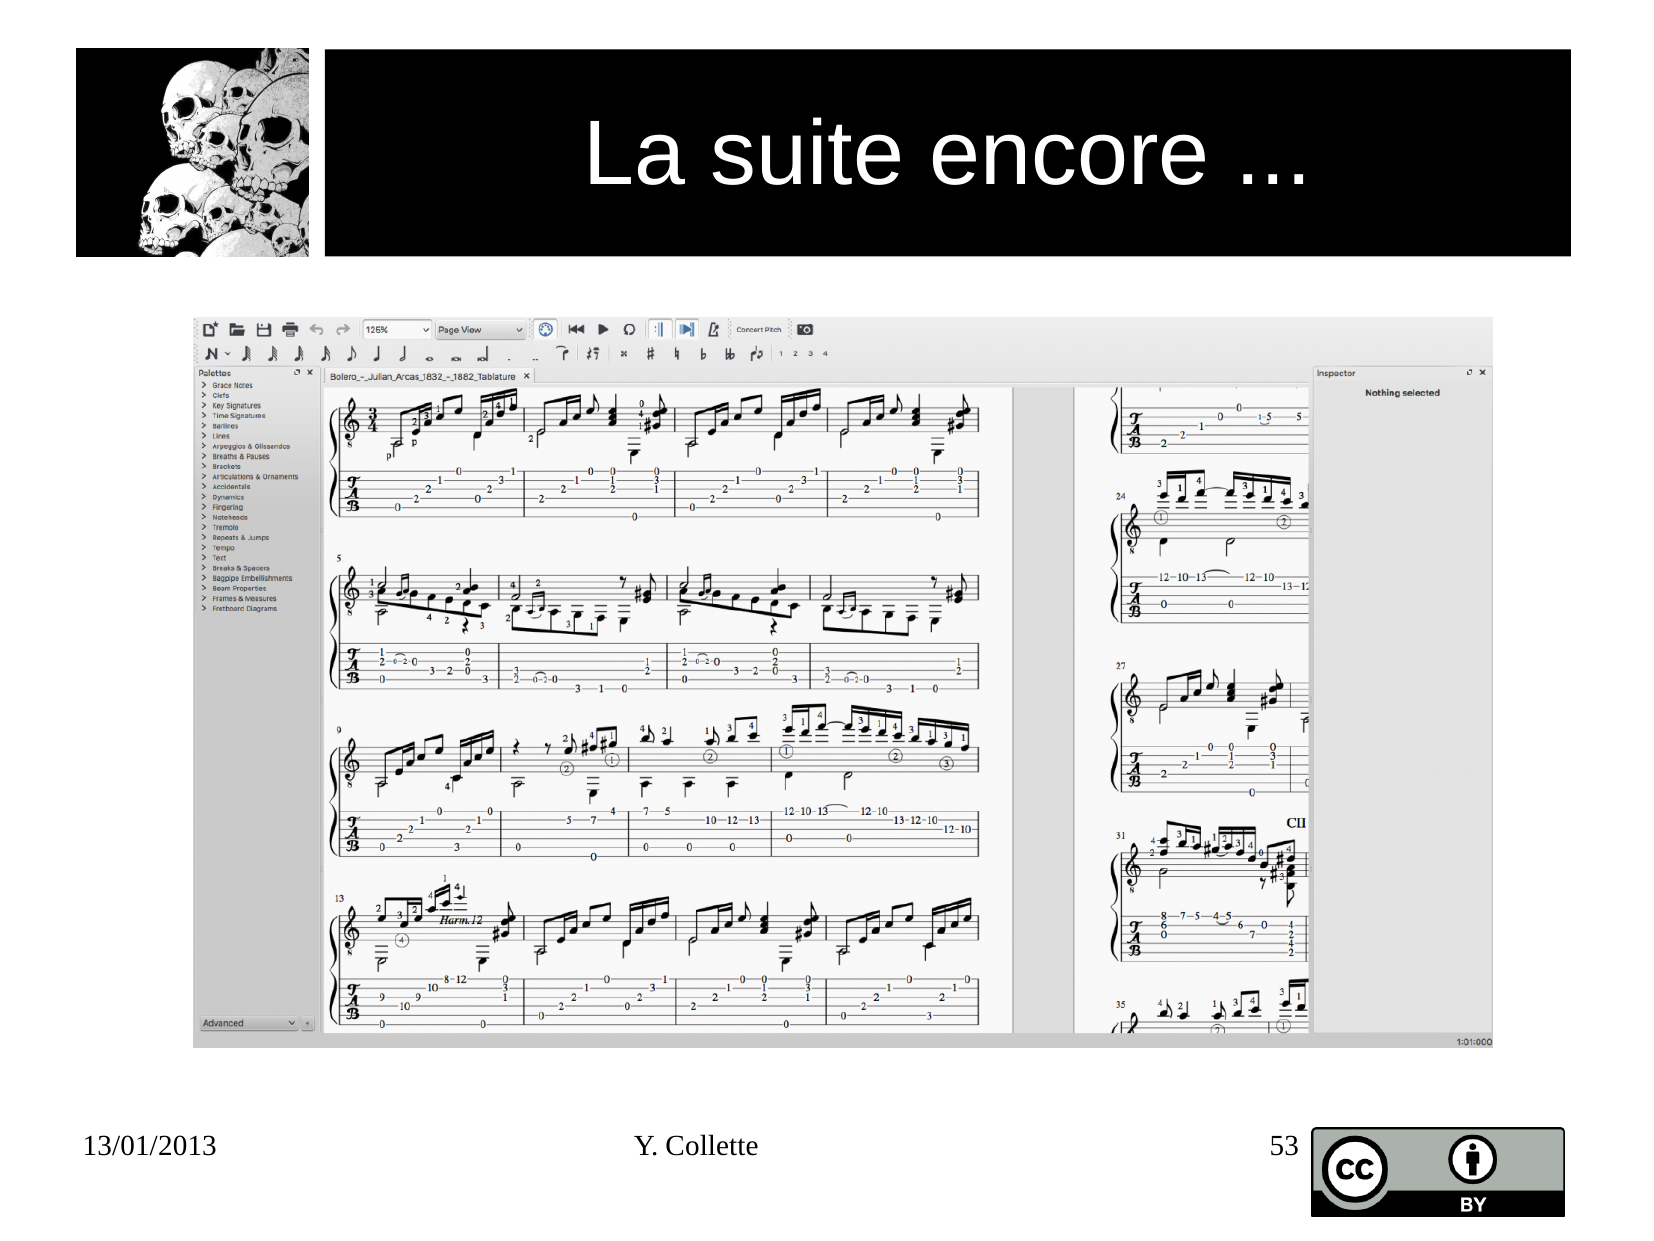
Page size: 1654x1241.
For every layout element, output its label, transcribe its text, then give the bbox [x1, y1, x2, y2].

picture [193, 317, 1493, 1048]
title La suite encore ... [324, 49, 1571, 257]
picture [76, 48, 309, 257]
picture [1311, 1127, 1565, 1217]
